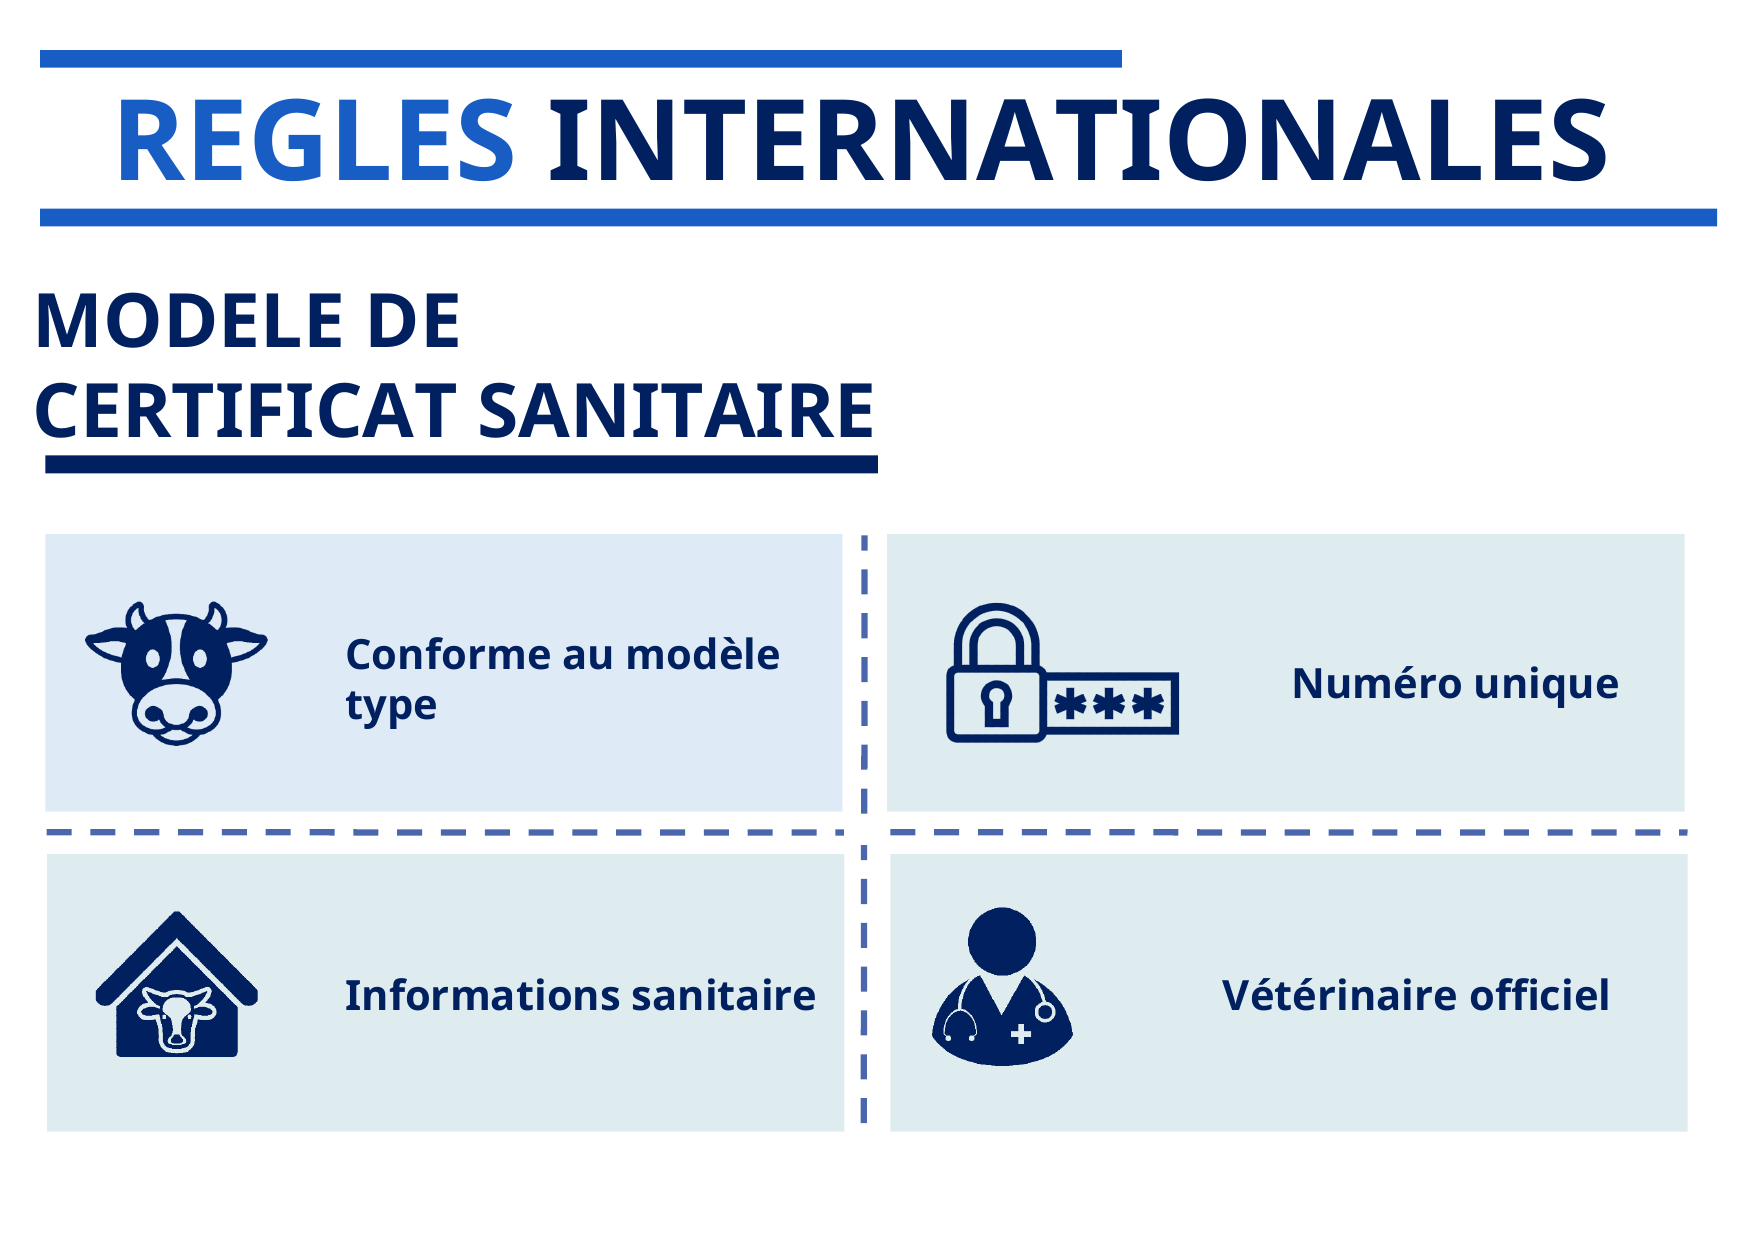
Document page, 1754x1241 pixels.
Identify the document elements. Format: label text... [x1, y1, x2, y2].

text_box Informations sanitaire [330, 961, 895, 1027]
text_box [890, 854, 1688, 1132]
picture [78, 580, 275, 758]
text_box [45, 455, 878, 474]
text_box [45, 534, 843, 812]
picture [916, 590, 1196, 762]
picture [90, 861, 263, 1107]
text_box [47, 854, 845, 1132]
text_box [887, 534, 1685, 812]
picture [904, 897, 1102, 1075]
text_box REGLES INTERNATIONALES [0, 52, 1722, 236]
text_box MODELE DE CERTIFICAT SANITAIRE [18, 265, 893, 461]
text_box Vétérinaire officiel [1208, 961, 1641, 1027]
text_box Conforme au modèle type [330, 620, 825, 736]
text_box Numéro unique [1276, 648, 1641, 715]
